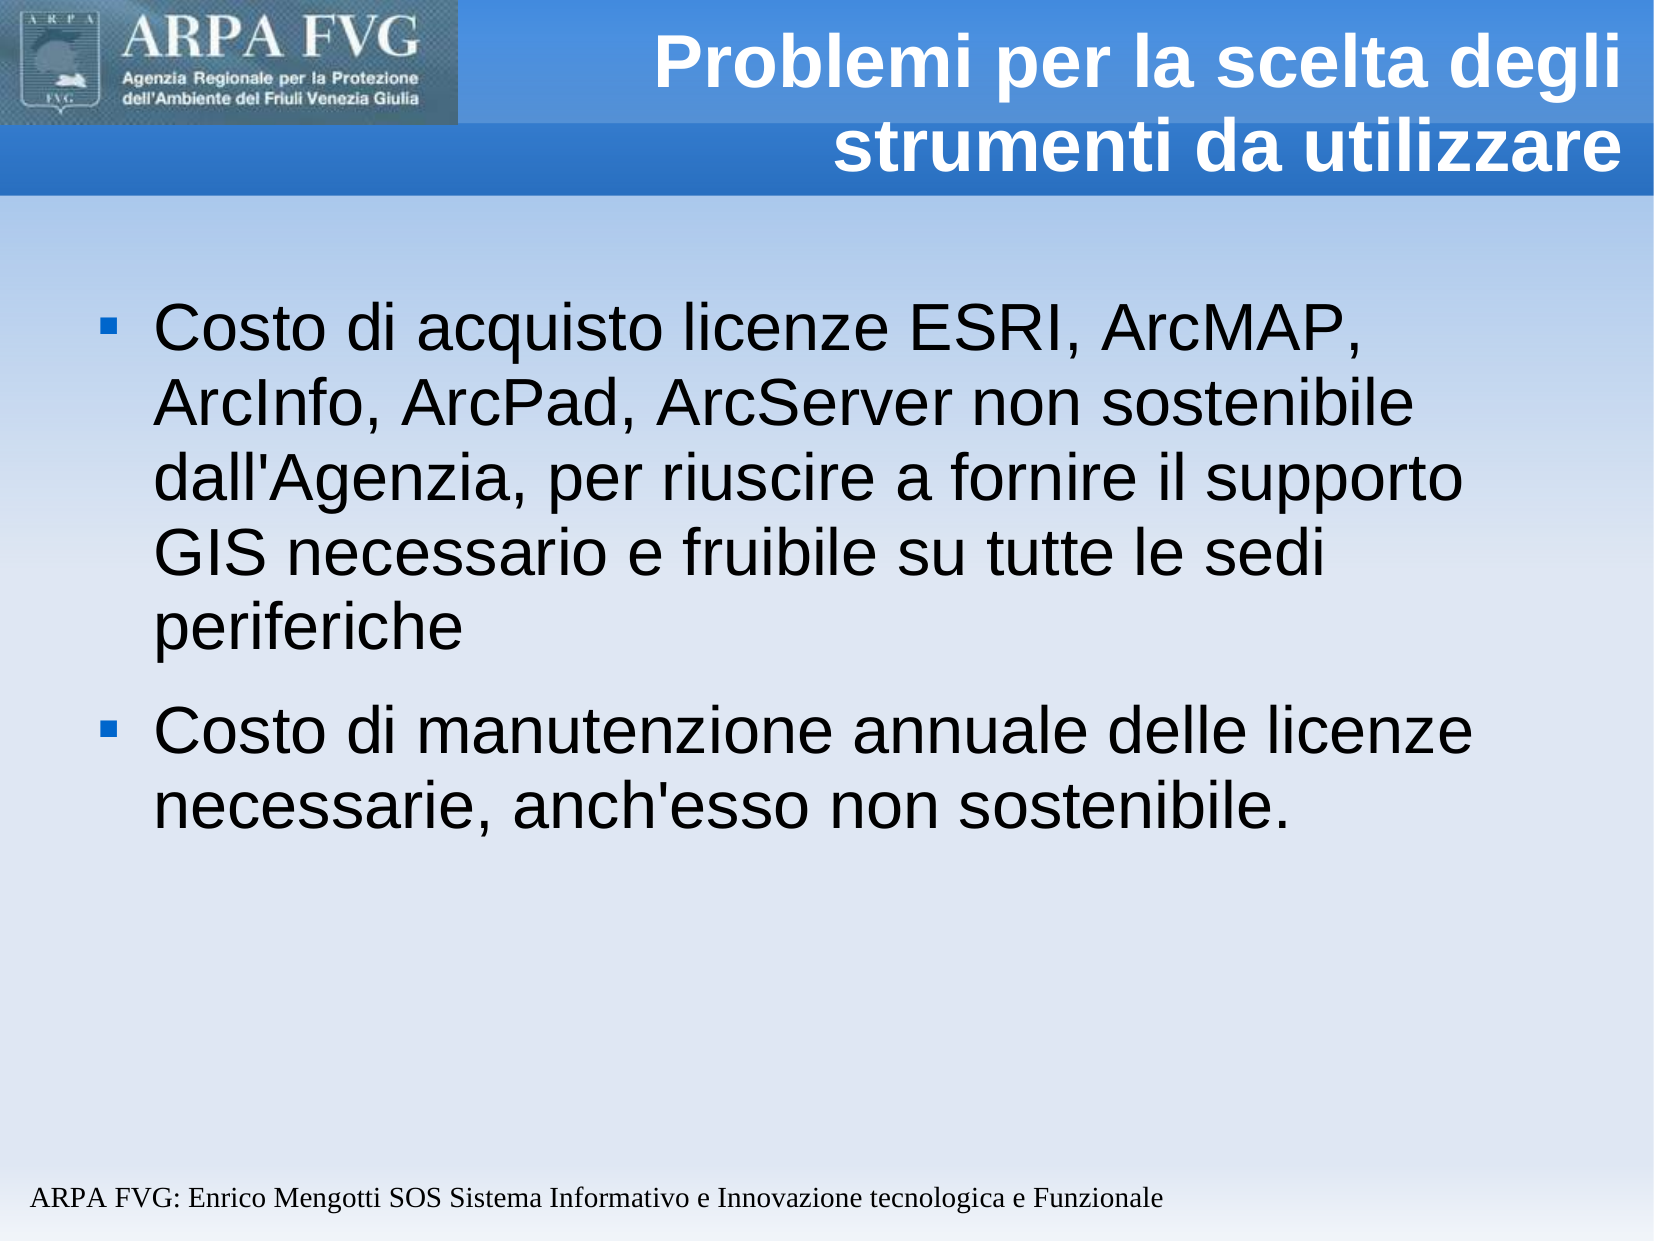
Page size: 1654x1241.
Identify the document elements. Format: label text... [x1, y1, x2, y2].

list Costo di acquisto licenze ESRI, ArcMAP, ArcInfo, ArcPad, ArcServer non sostenibile dall'Agenzia, per riuscire a fornire il supporto GIS necessario e fruibile su tutte le sedi periferiche Costo di manutenzione annuale delle licenze necessarie, anch'esso non sostenibile. [82, 290, 1571, 1094]
title Problemi per la scelta degli strumenti da utilizzare [472, 7, 1625, 200]
picture [0, 0, 1654, 1241]
